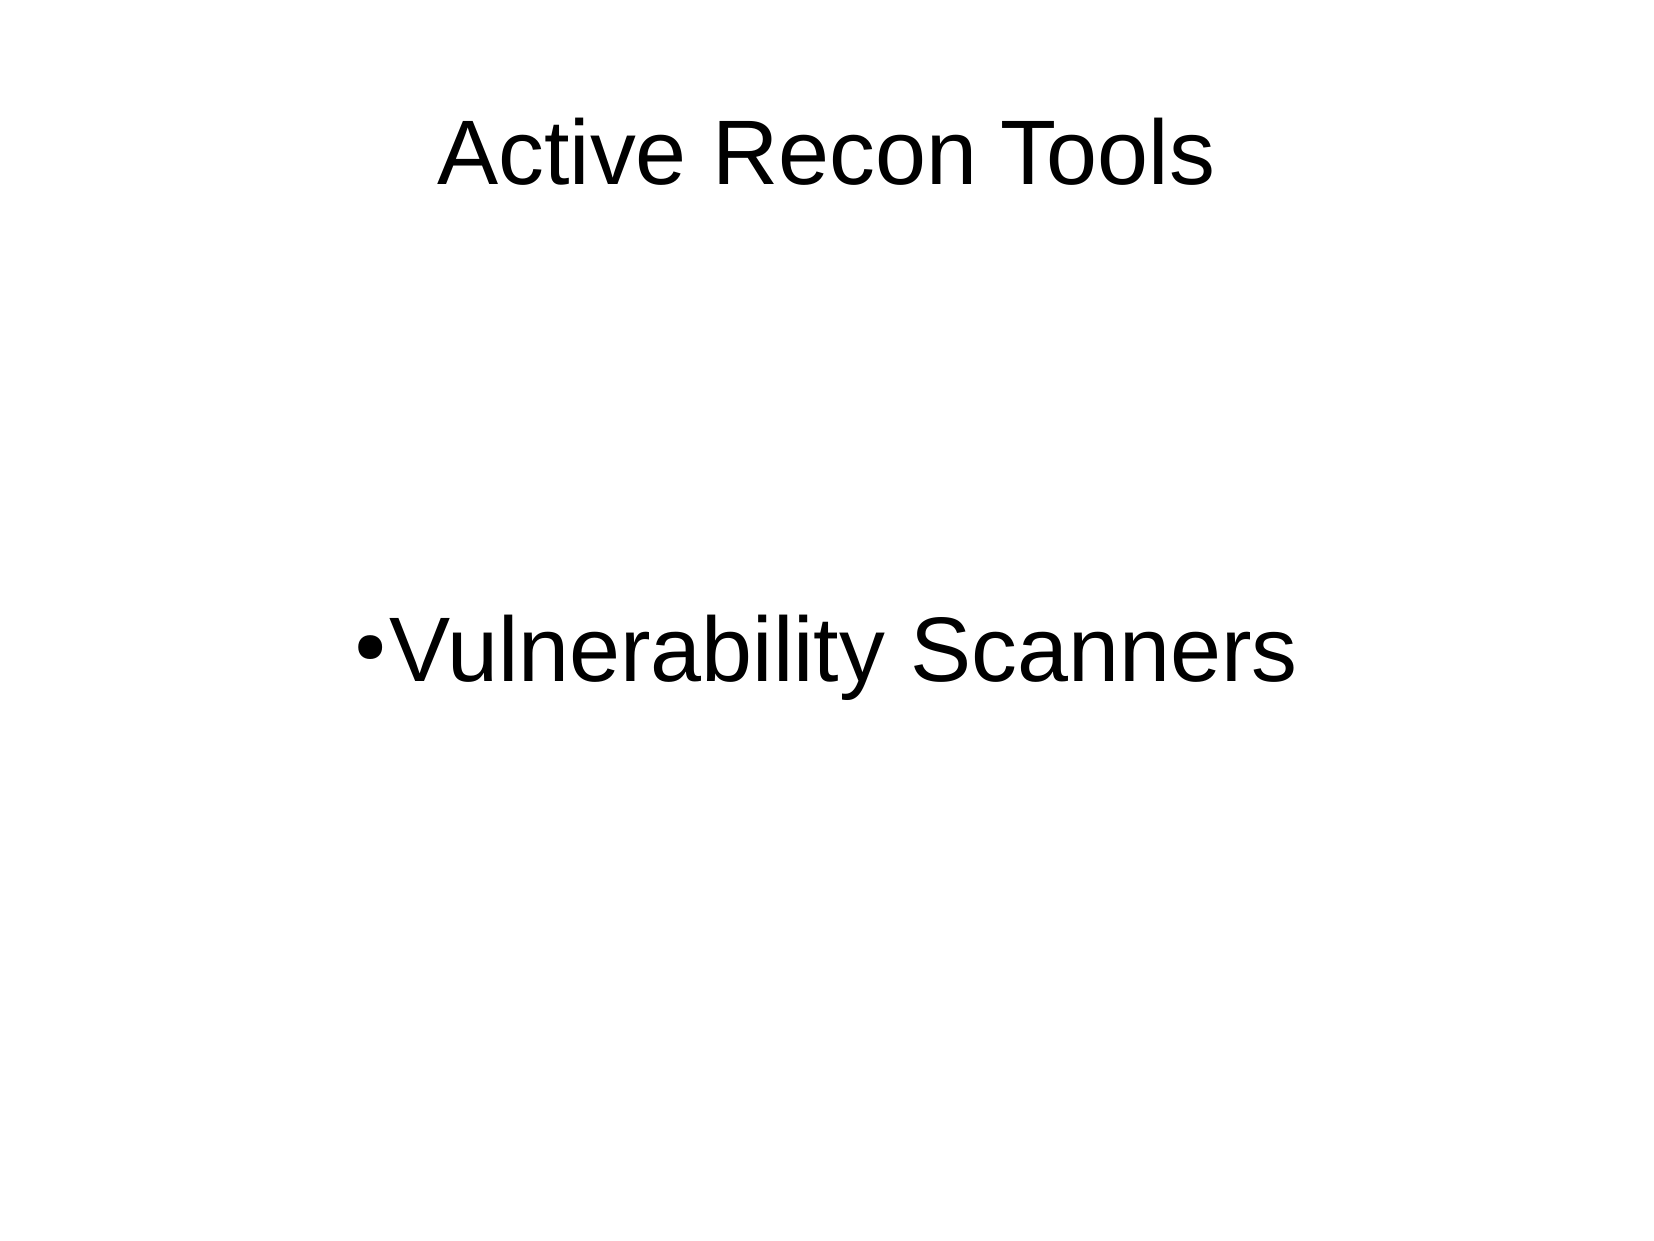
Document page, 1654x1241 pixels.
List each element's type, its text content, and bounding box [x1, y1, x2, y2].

subtitle Vulnerability Scanners [82, 290, 1571, 1010]
title Active Recon Tools [82, 49, 1571, 257]
